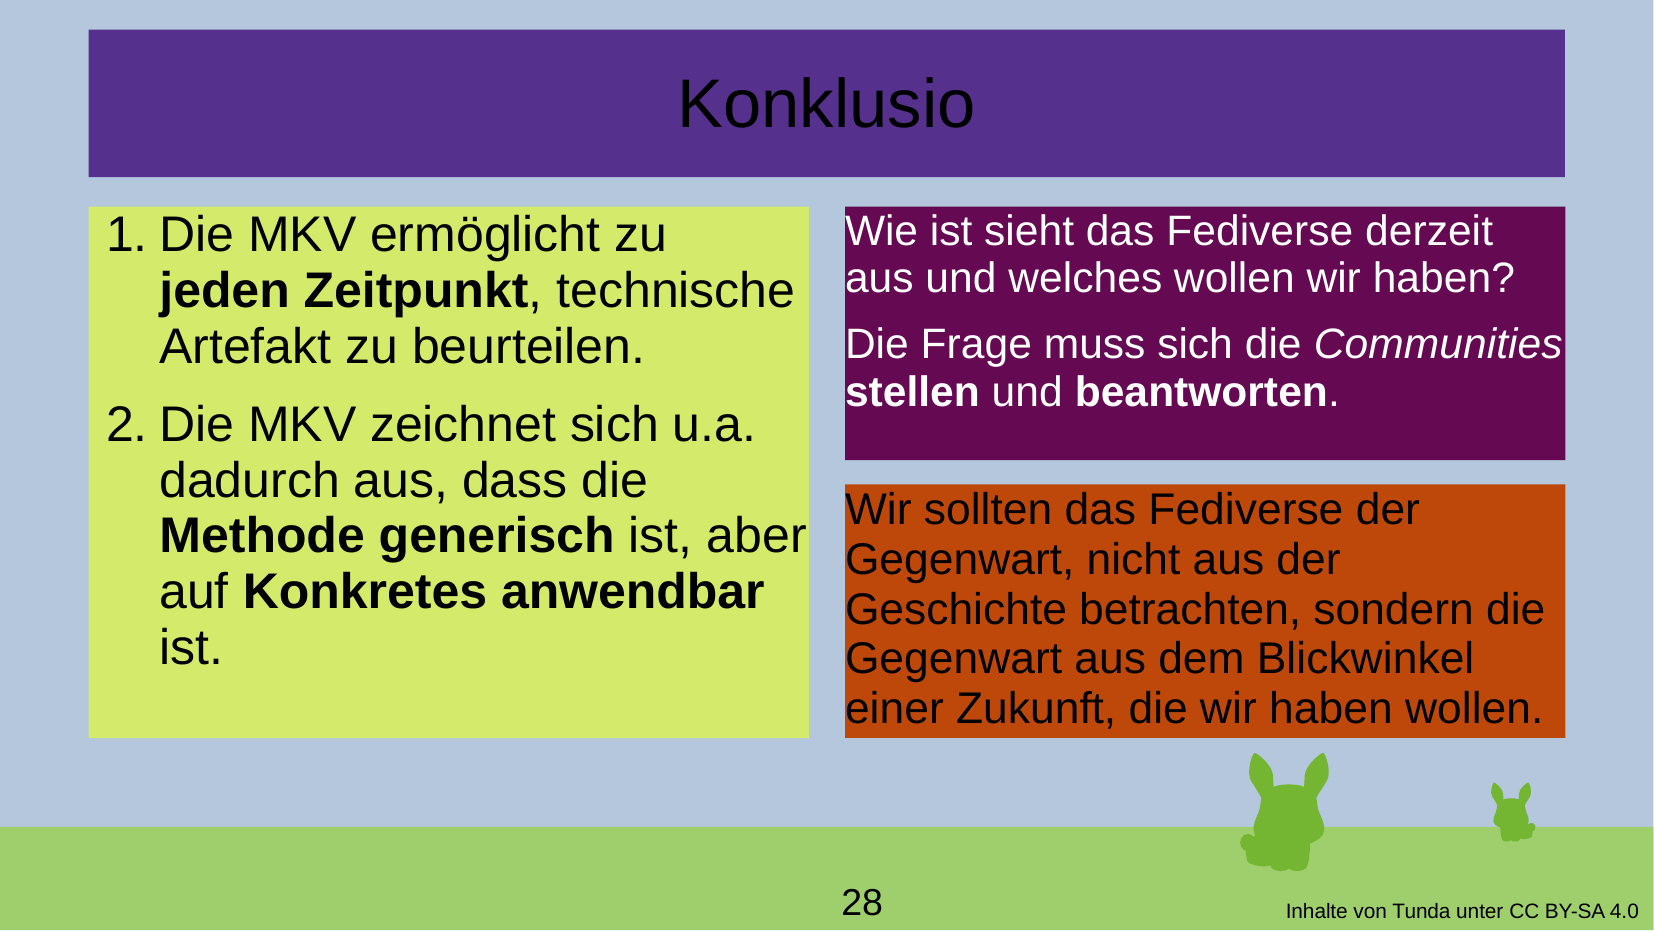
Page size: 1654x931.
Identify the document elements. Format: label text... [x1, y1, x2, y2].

list Wie ist sieht das Fediverse derzeit aus und welches wollen wir haben? Die Frage muss sich die Communities stellen und beantworten. [845, 206, 1566, 461]
text_box <Foliennummer> [295, 874, 944, 931]
title Konklusio [88, 29, 1565, 178]
text_box Inhalte von Tunda unter CC BY-SA 4.0 [944, 856, 1654, 931]
list Wir sollten das Fediverse der Gegenwart, nicht aus der Geschichte betrachten, sondern die Gegenwart aus dem Blickwinkel einer Zukunft, die wir haben wollen. [845, 484, 1566, 738]
list Die MKV ermöglicht zu jeden Zeitpunkt, technische Artefakt zu beurteilen. Die MKV zeichnet sich u.a. dadurch aus, dass die Methode generisch ist, aber auf Konkretes anwendbar ist. [88, 206, 809, 739]
